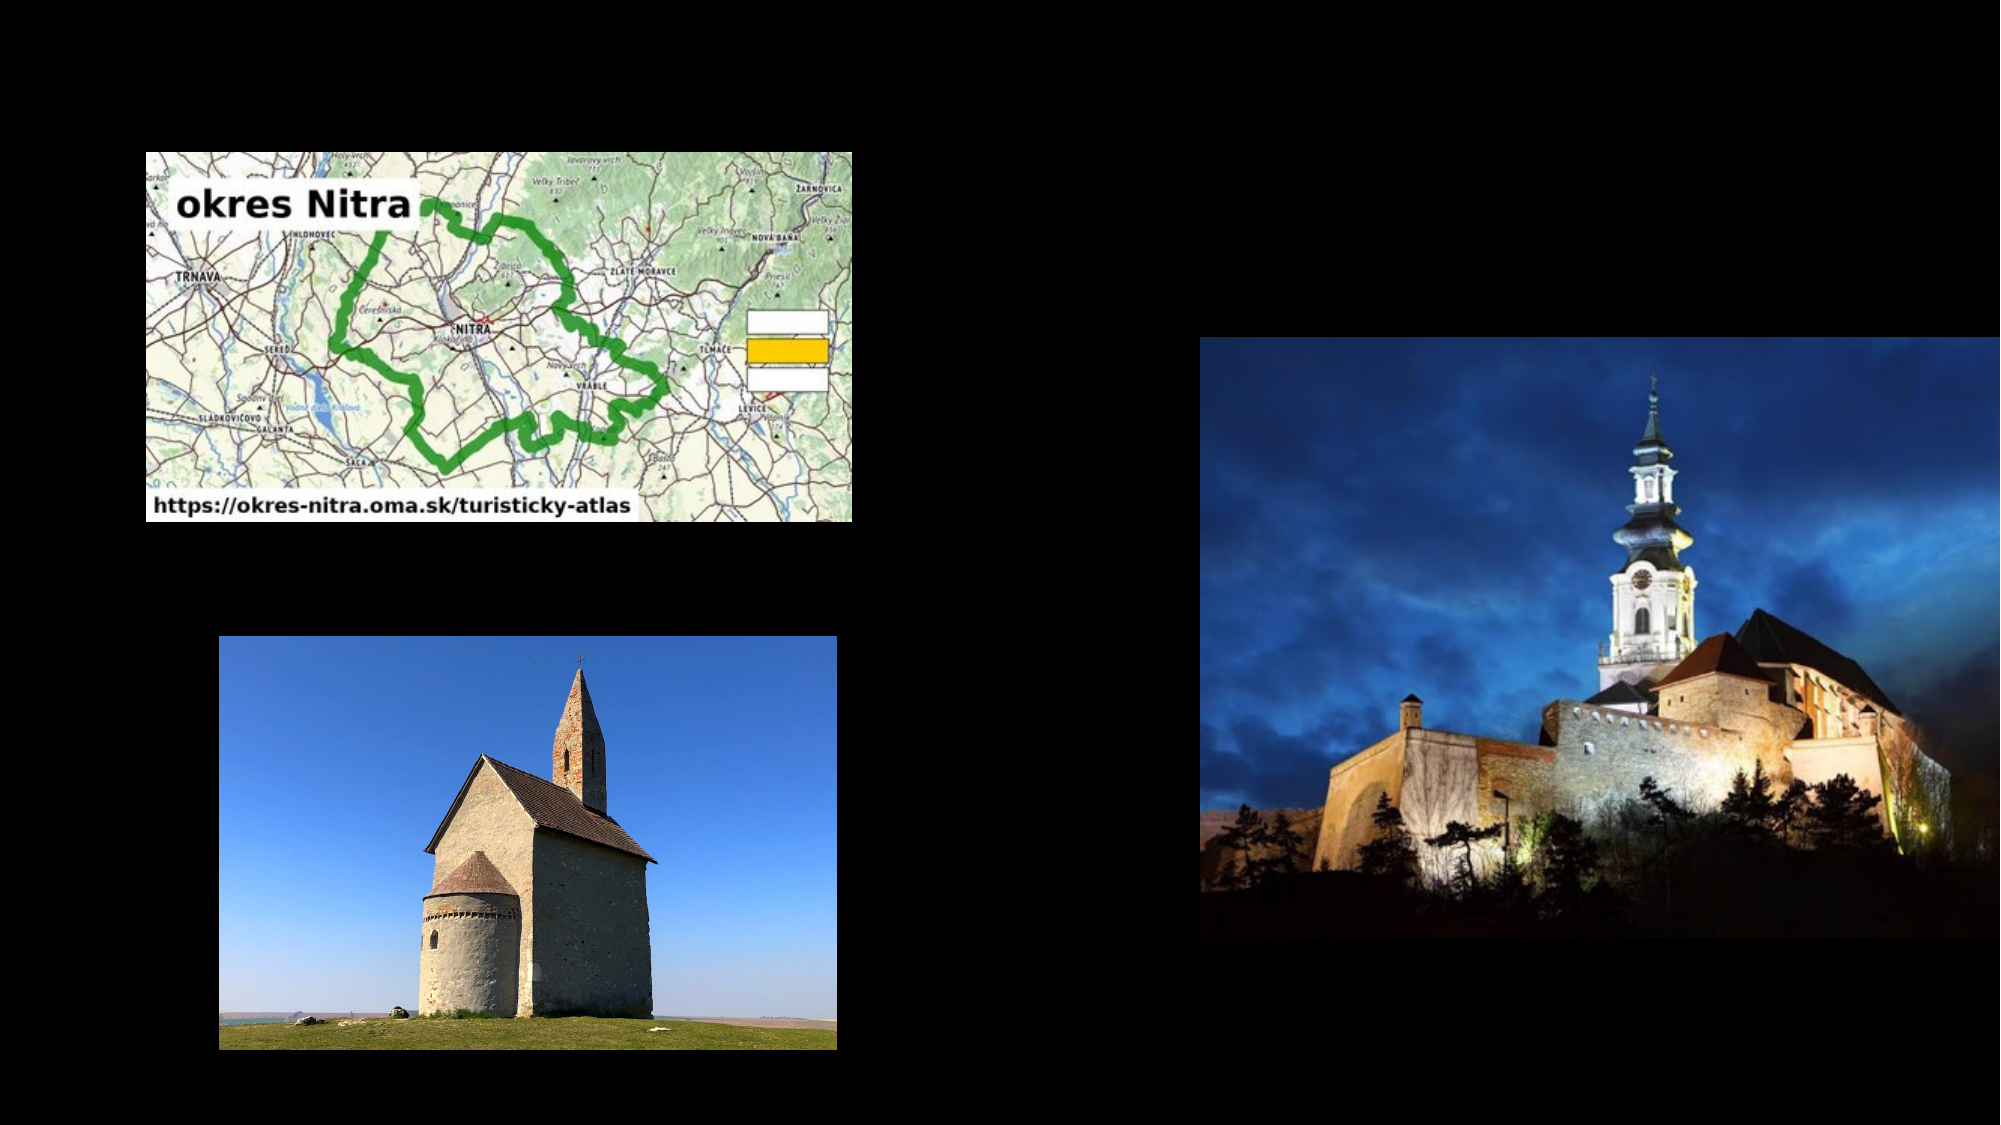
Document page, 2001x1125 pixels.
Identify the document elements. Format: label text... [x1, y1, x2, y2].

picture [1200, 337, 2000, 938]
title Nitra [474, 125, 1888, 338]
picture [146, 153, 852, 522]
picture [219, 636, 837, 1050]
